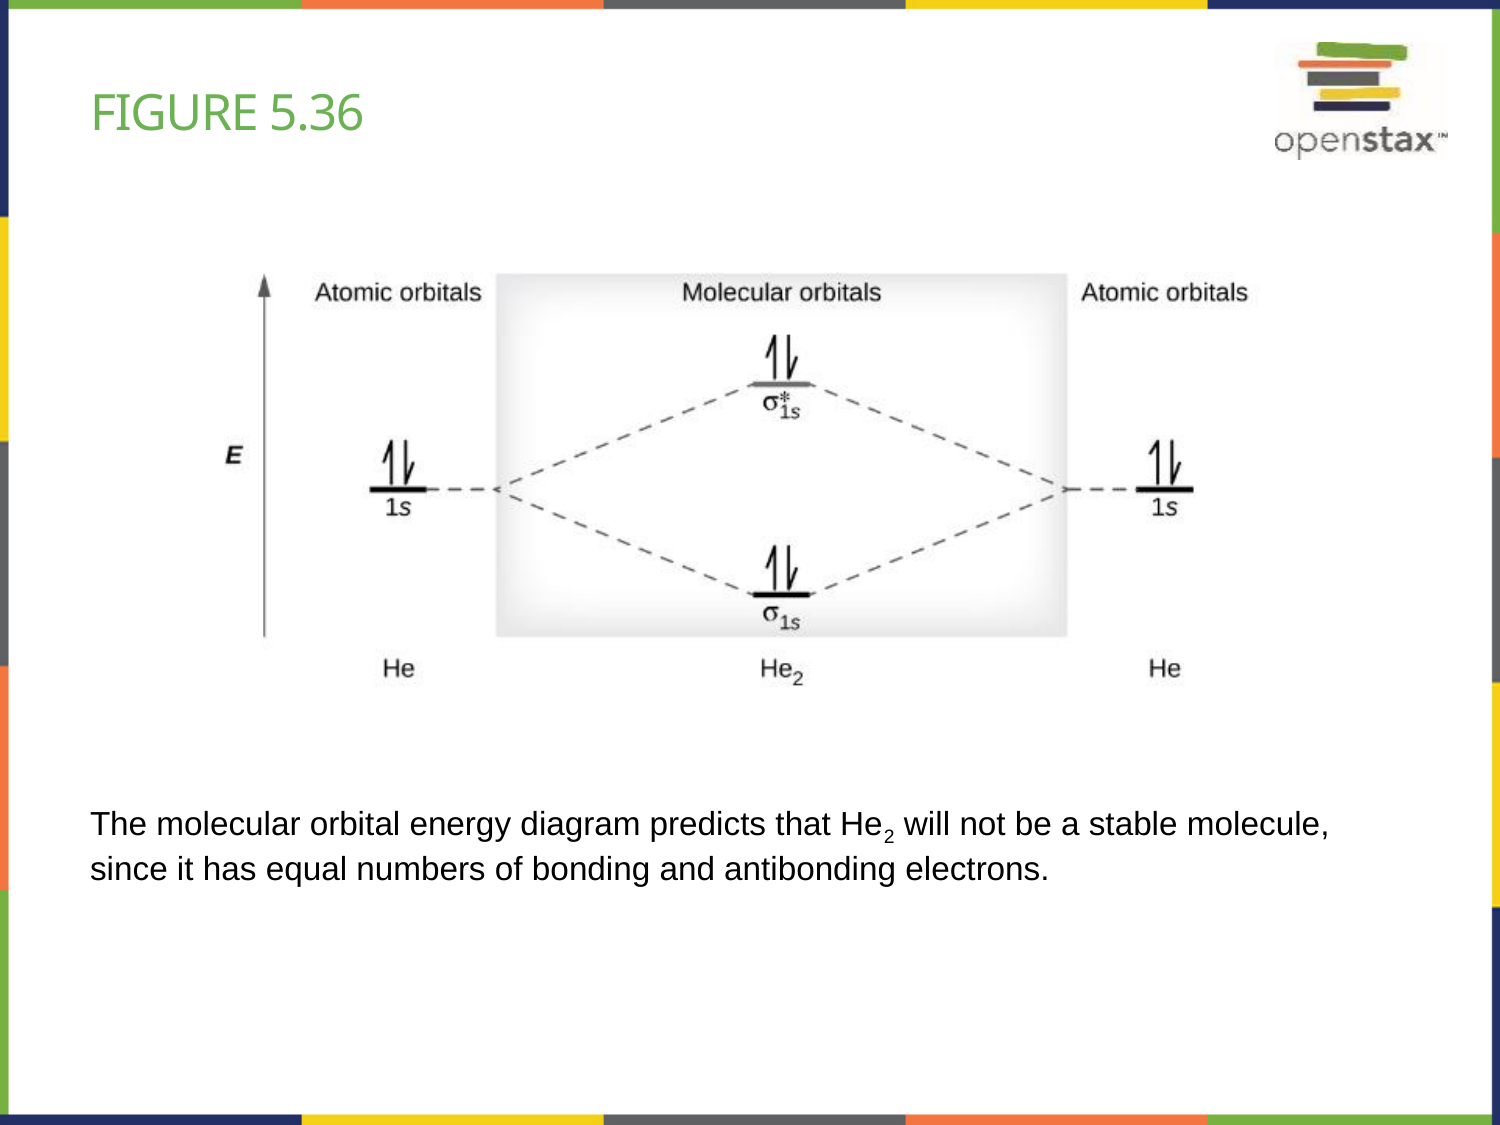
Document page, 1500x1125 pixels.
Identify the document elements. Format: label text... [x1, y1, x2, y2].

picture [0, 0, 1500, 1125]
title Figure 5.36 [75, 39, 1398, 148]
list The molecular orbital energy diagram predicts that He2 will not be a stable molecule, since it has equal numbers of bonding and antibonding electrons. [75, 794, 1398, 986]
